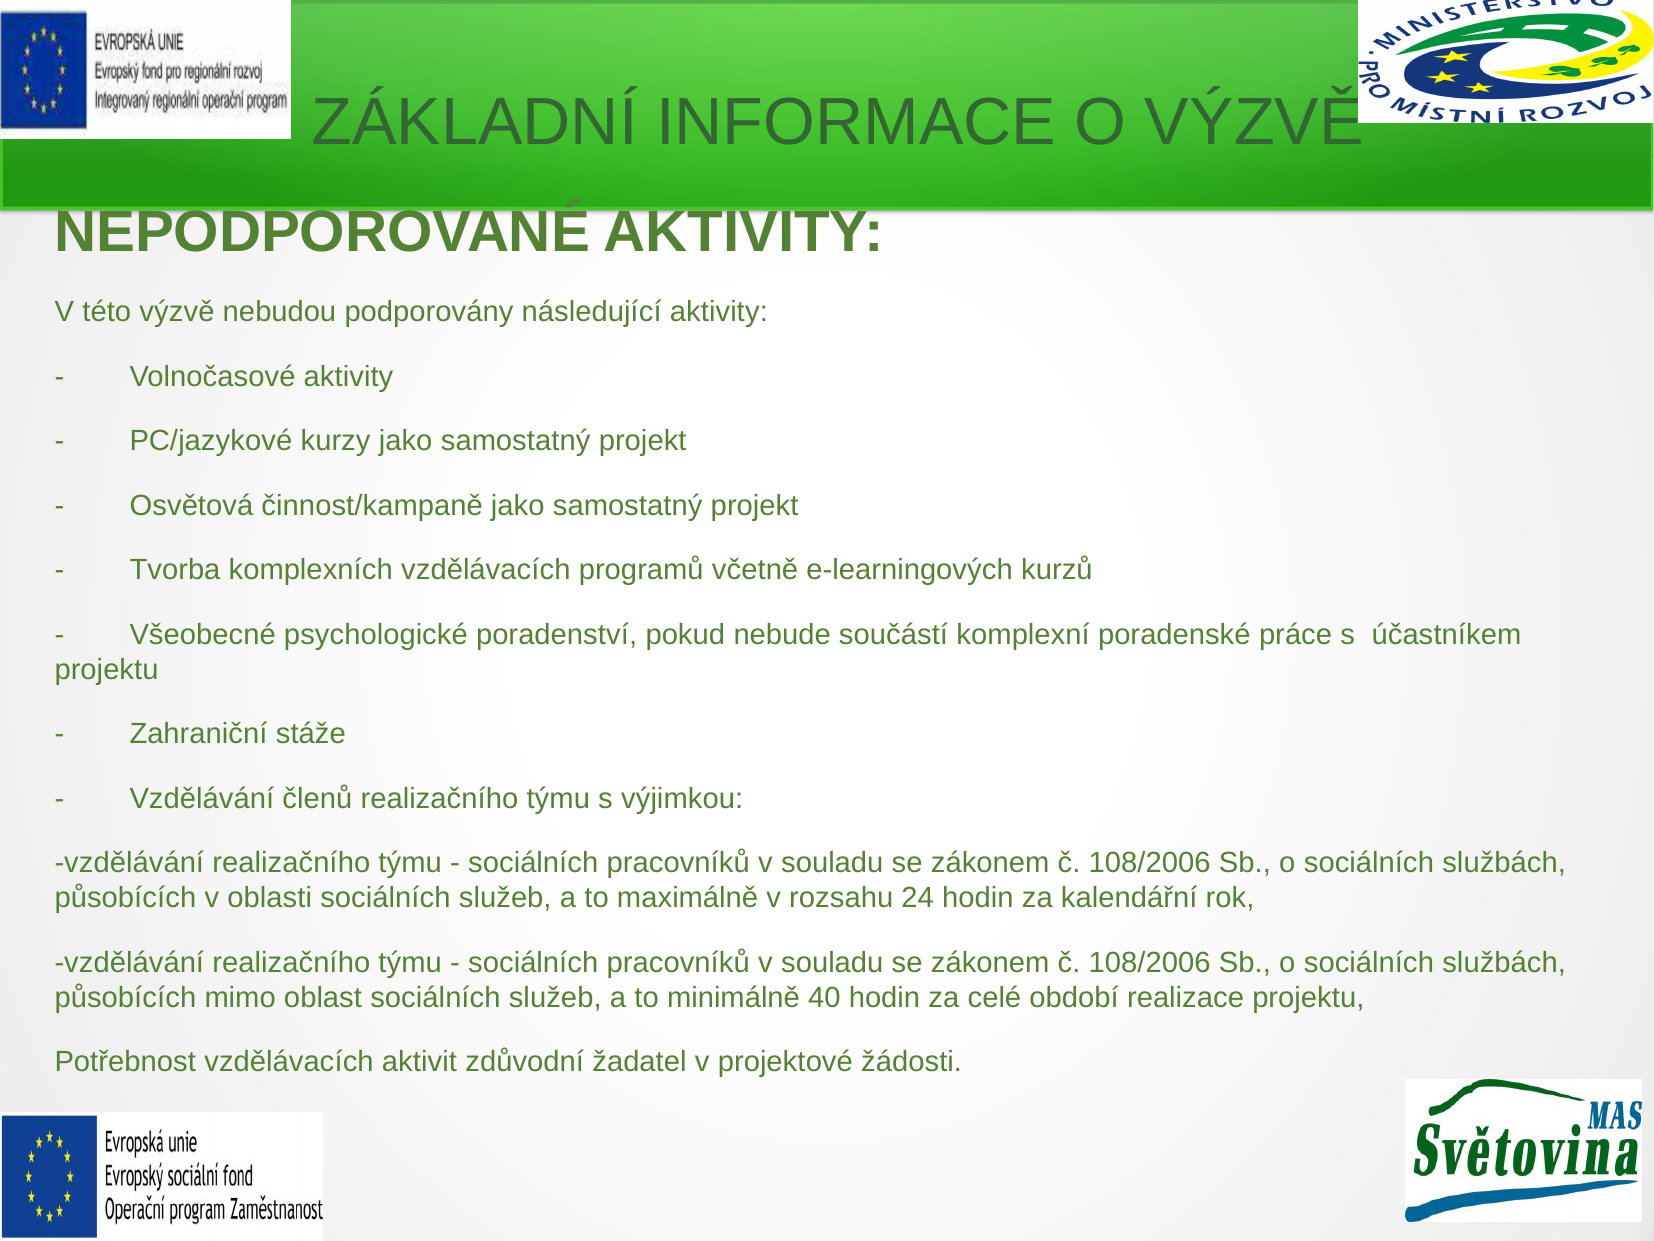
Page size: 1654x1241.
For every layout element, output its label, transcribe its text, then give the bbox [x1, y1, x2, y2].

picture [0, 0, 291, 139]
picture [0, 1112, 323, 1241]
title ZÁKLADNÍ INFORMACE O VÝZVĚ [105, 47, 1571, 189]
list NEPODPOROVANÉ AKTIVITY: V této výzvě nebudou podporovány následující aktivity: - Volnočasové aktivity - PC/jazykové kurzy jako samostatný projekt - Osvětová činnost/kampaně jako samostatný projekt - Tvorba komplexních vzdělávacích programů včetně e-learningových kurzů - Všeobecné psychologické poradenství, pokud nebude součástí komplexní poradenské práce s účastníkem projektu - Zahraniční stáže - Vzdělávání členů realizačního týmu s výjimkou: -vzdělávání realizačního týmu - sociálních pracovníků v souladu se zákonem č. 108/2006 Sb., o sociálních službách, působících v oblasti sociálních služeb, a to maximálně v rozsahu 24 hodin za kalendářní rok, -vzdělávání realizačního týmu - sociálních pracovníků v souladu se zákonem č. 108/2006 Sb., o sociálních službách, působících mimo oblast sociálních služeb, a to minimálně 40 hodin za celé období realizace projektu, Potřebnost vzdělávacích aktivit zdůvodní žadatel v projektové žádosti. [54, 193, 1571, 1241]
picture [1405, 1079, 1642, 1222]
picture [1358, 0, 1654, 123]
